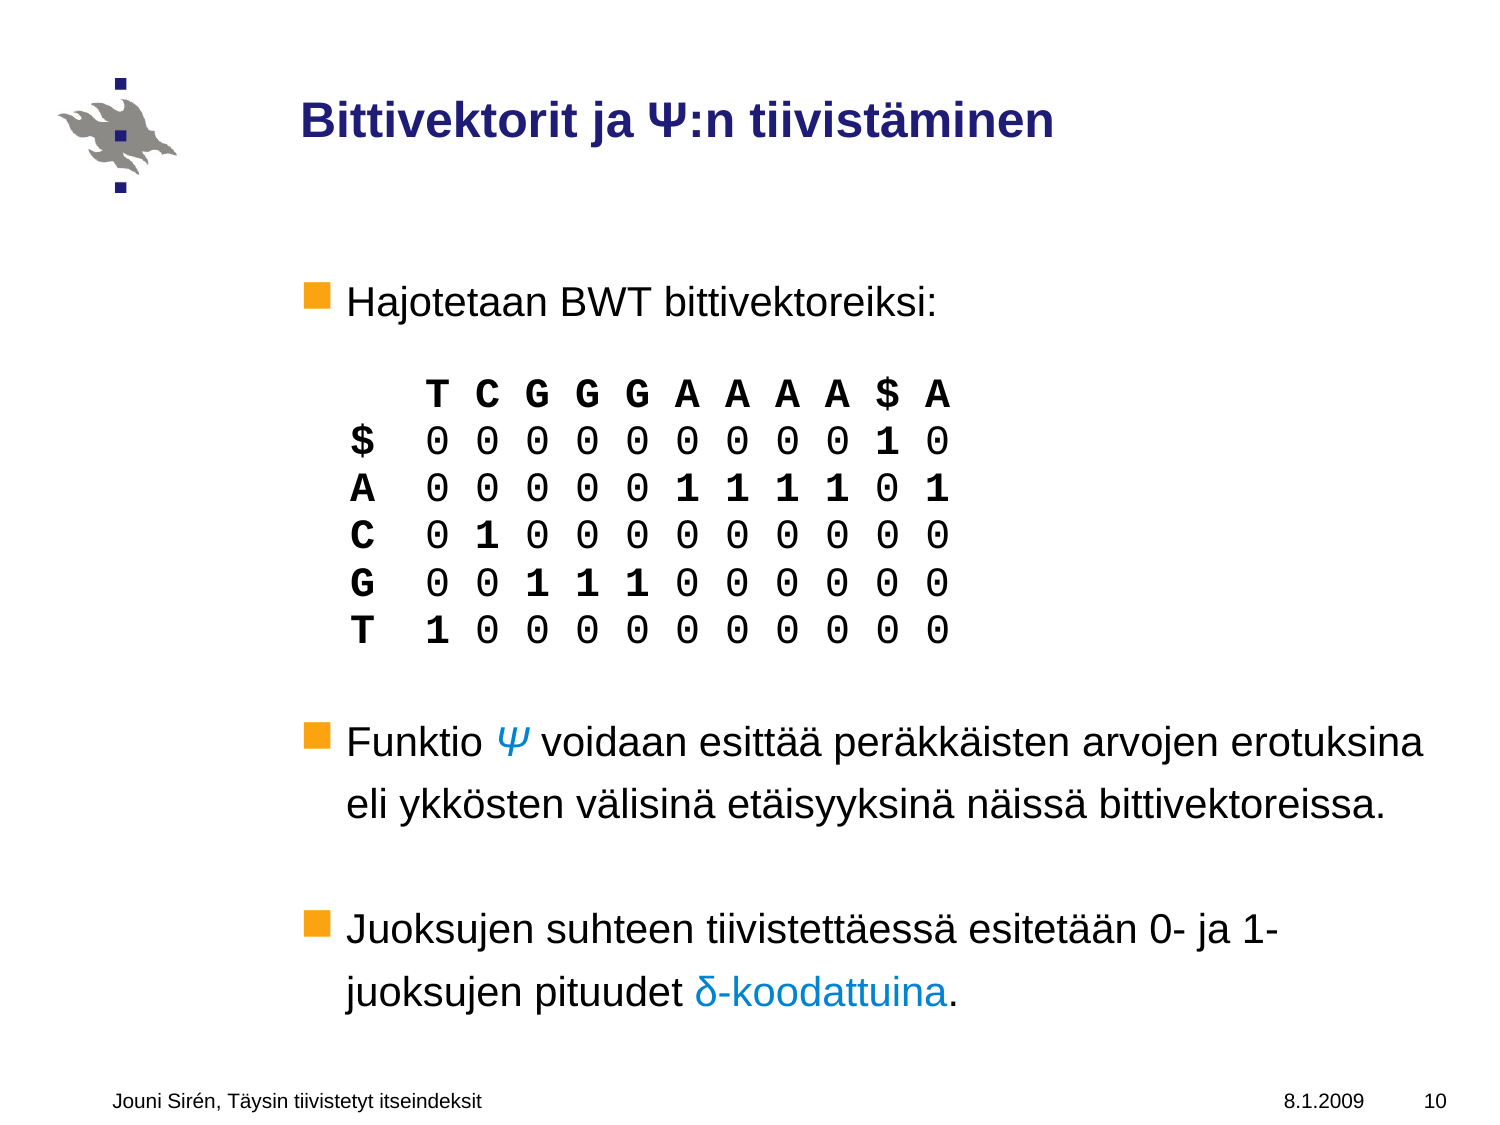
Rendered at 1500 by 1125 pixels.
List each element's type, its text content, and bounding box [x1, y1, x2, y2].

list Hajotetaan BWT bittivektoreiksi: T C G G G A A A A $ A $ 0 0 0 0 0 0 0 0 0 1 0 A 0 0 0 0 0 1 1 1 1 0 1 C 0 1 0 0 0 0 0 0 0 0 0 G 0 0 1 1 1 0 0 0 0 0 0 T 1 0 0 0 0 0 0 0 0 0 0 Funktio Ψ voidaan esittää peräkkäisten arvojen erotuksina eli ykkösten välisinä etäisyyksinä näissä bittivektoreissa. Juoksujen suhteen tiivistettäessä esitetään 0- ja 1-juoksujen pituudet δ-koodattuina. [299, 262, 1450, 1061]
title Bittivektorit ja Ψ:n tiivistäminen [299, 32, 1450, 201]
picture [57, 78, 177, 193]
